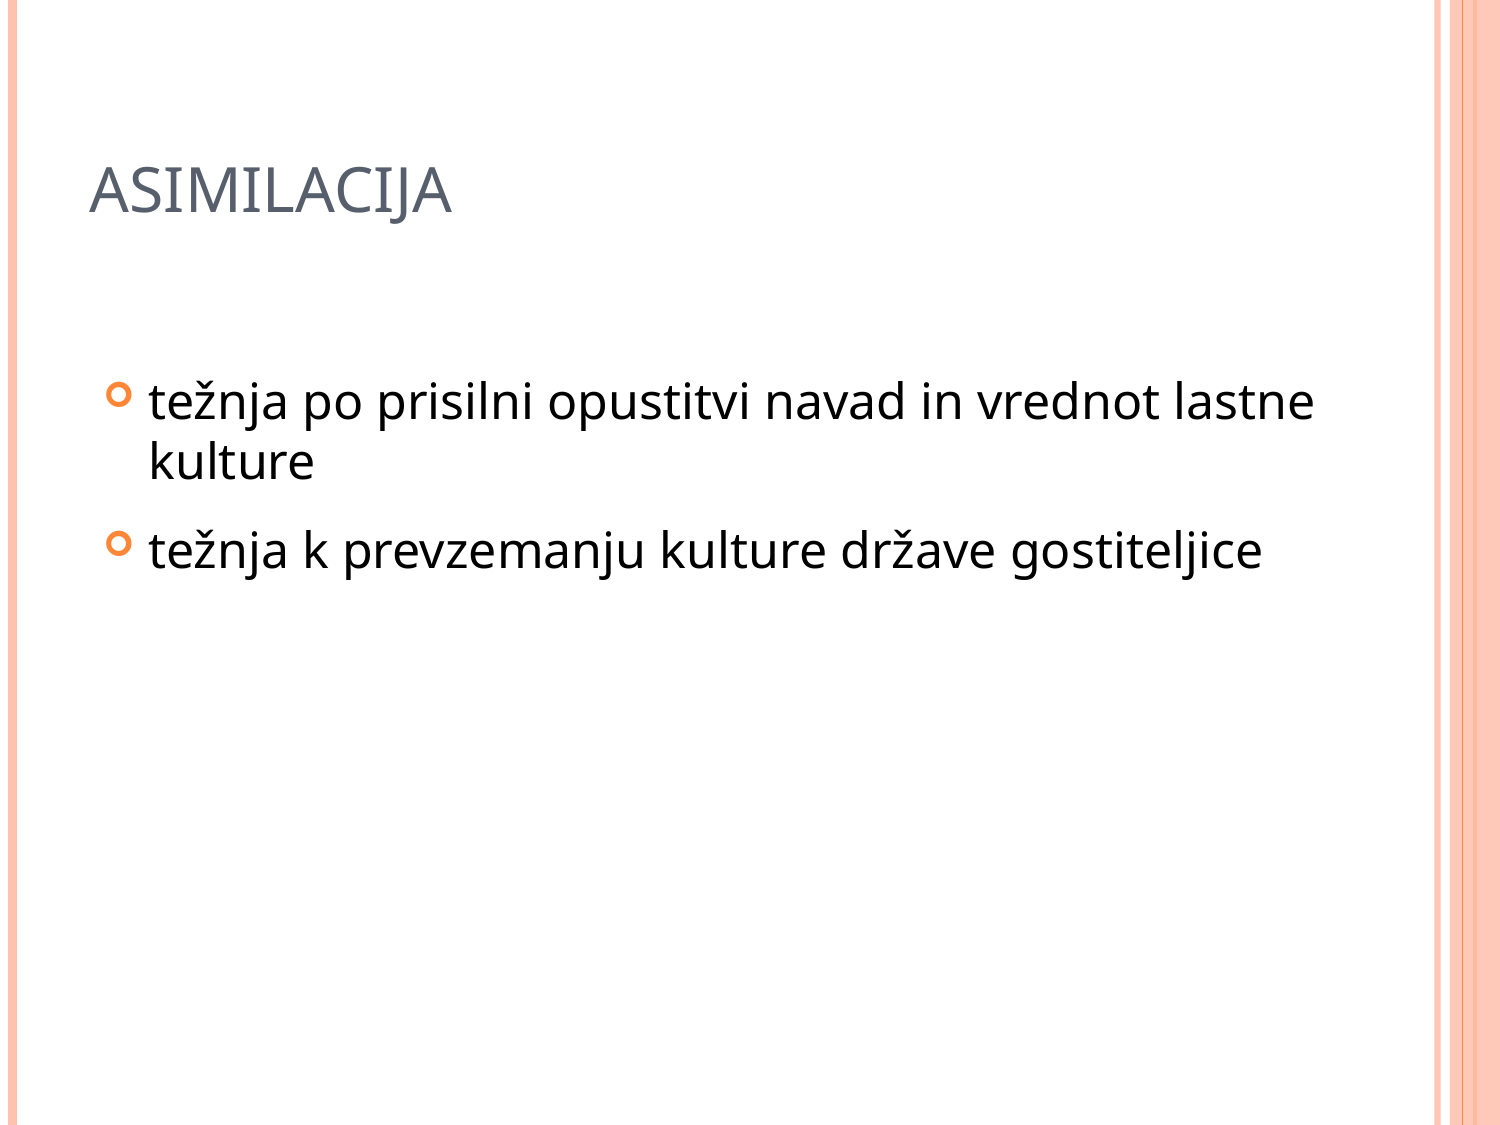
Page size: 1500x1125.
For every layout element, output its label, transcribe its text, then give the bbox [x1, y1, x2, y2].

title ASIMILACIJA [75, 45, 1300, 233]
list težnja po prisilni opustitvi navad in vrednot lastne kulture težnja k prevzemanju kulture države gostiteljice [88, 361, 1439, 1105]
